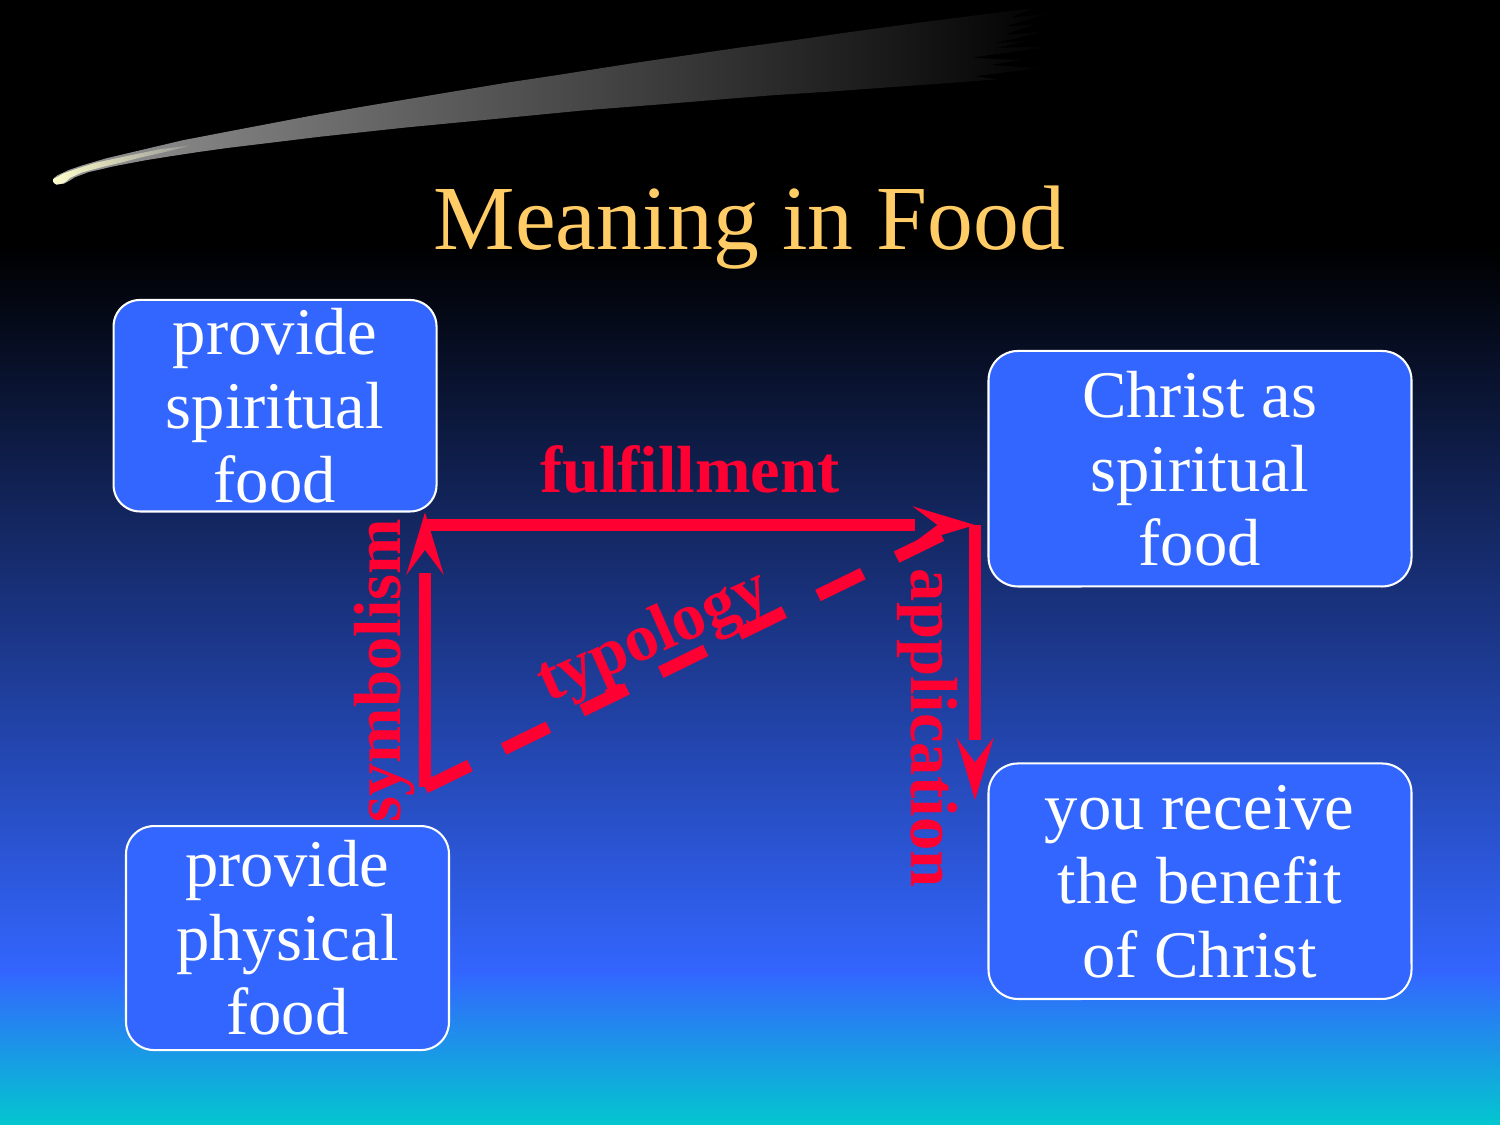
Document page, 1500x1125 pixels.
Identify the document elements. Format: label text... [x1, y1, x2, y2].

text_box typology [507, 510, 853, 730]
text_box Christ as spiritual food [988, 350, 1412, 587]
text_box application [889, 553, 979, 942]
text_box you receive the benefit of Christ [988, 763, 1412, 999]
title Meaning in Food [112, 124, 1388, 313]
text_box symbolism [333, 478, 423, 838]
text_box fulfillment [525, 424, 913, 515]
text_box provide physical food [126, 826, 449, 1051]
text_box provide spiritual food [113, 299, 437, 512]
